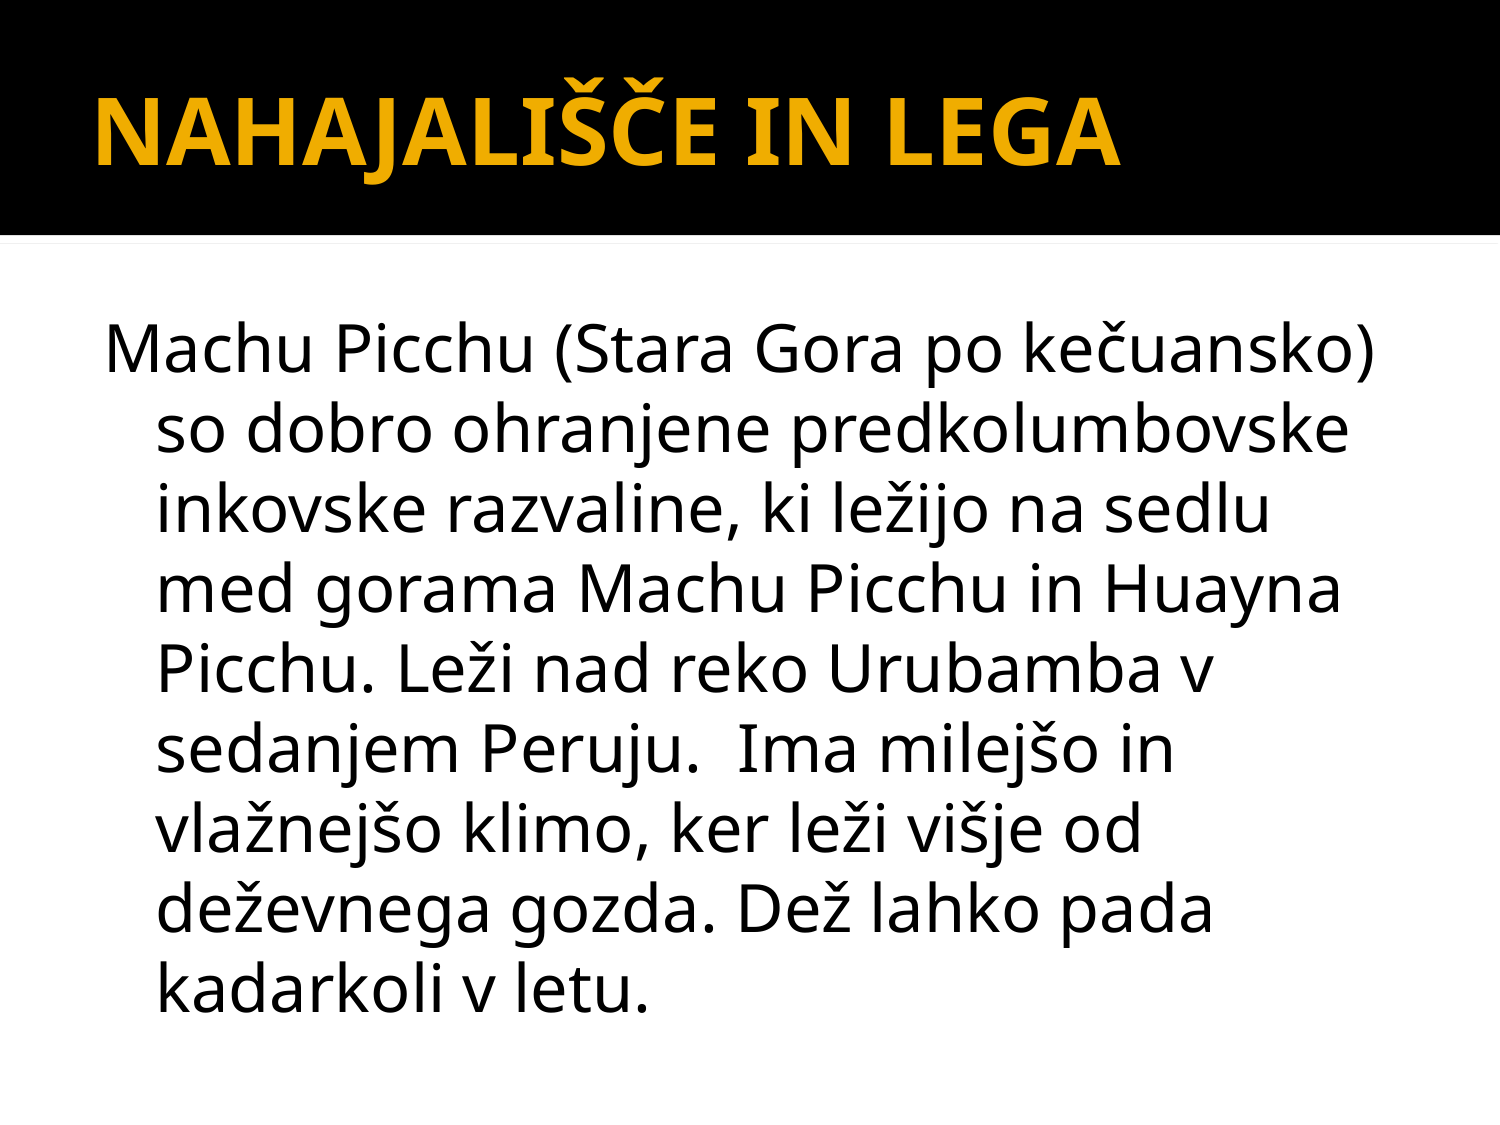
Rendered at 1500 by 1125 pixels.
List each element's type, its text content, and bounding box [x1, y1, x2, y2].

list Machu Picchu (Stara Gora po kečuansko) so dobro ohranjene predkolumbovske inkovske razvaline, ki ležijo na sedlu med gorama Machu Picchu in Huayna Picchu. Leži nad reko Urubamba v sedanjem Peruju. Ima milejšo in vlažnejšo klimo, ker leži višje od deževnega gozda. Dež lahko pada kadarkoli v letu. [75, 291, 1425, 1050]
title NAHAJALIŠČE IN LEGA [75, 25, 1425, 231]
